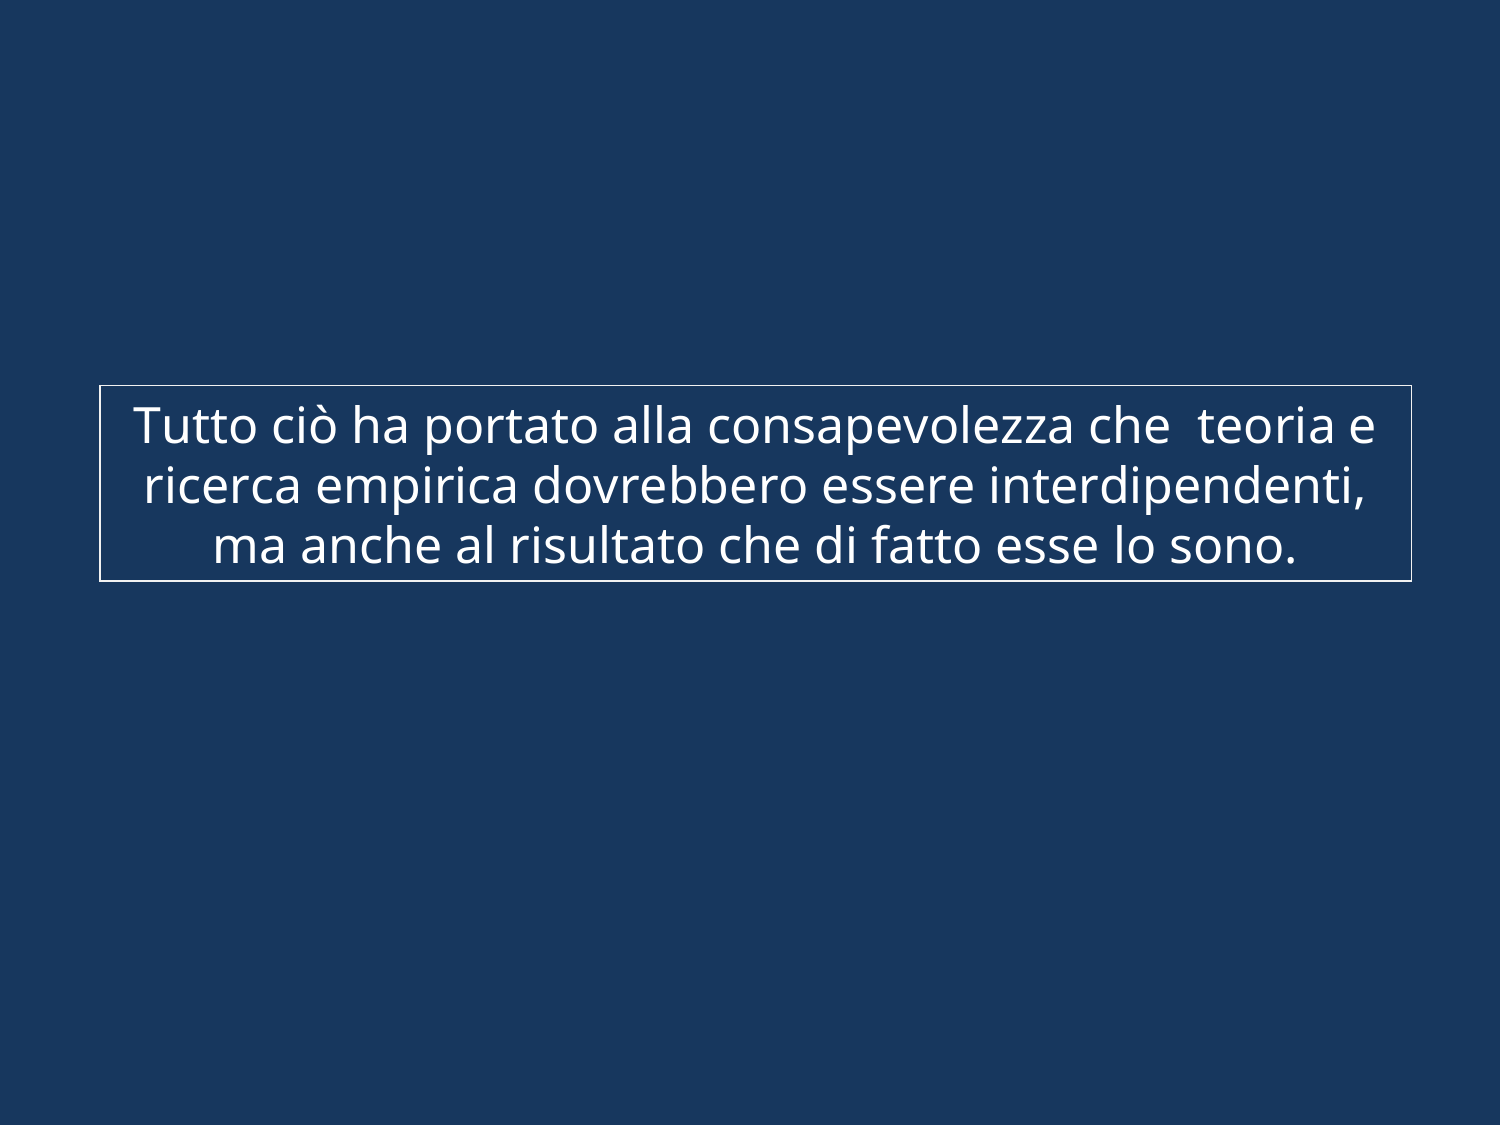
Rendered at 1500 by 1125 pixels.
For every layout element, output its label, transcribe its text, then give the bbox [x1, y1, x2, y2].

text_box Tutto ciò ha portato alla consapevolezza che teoria e ricerca empirica dovrebbero essere interdipendenti, ma anche al risultato che di fatto esse lo sono. [100, 385, 1412, 581]
